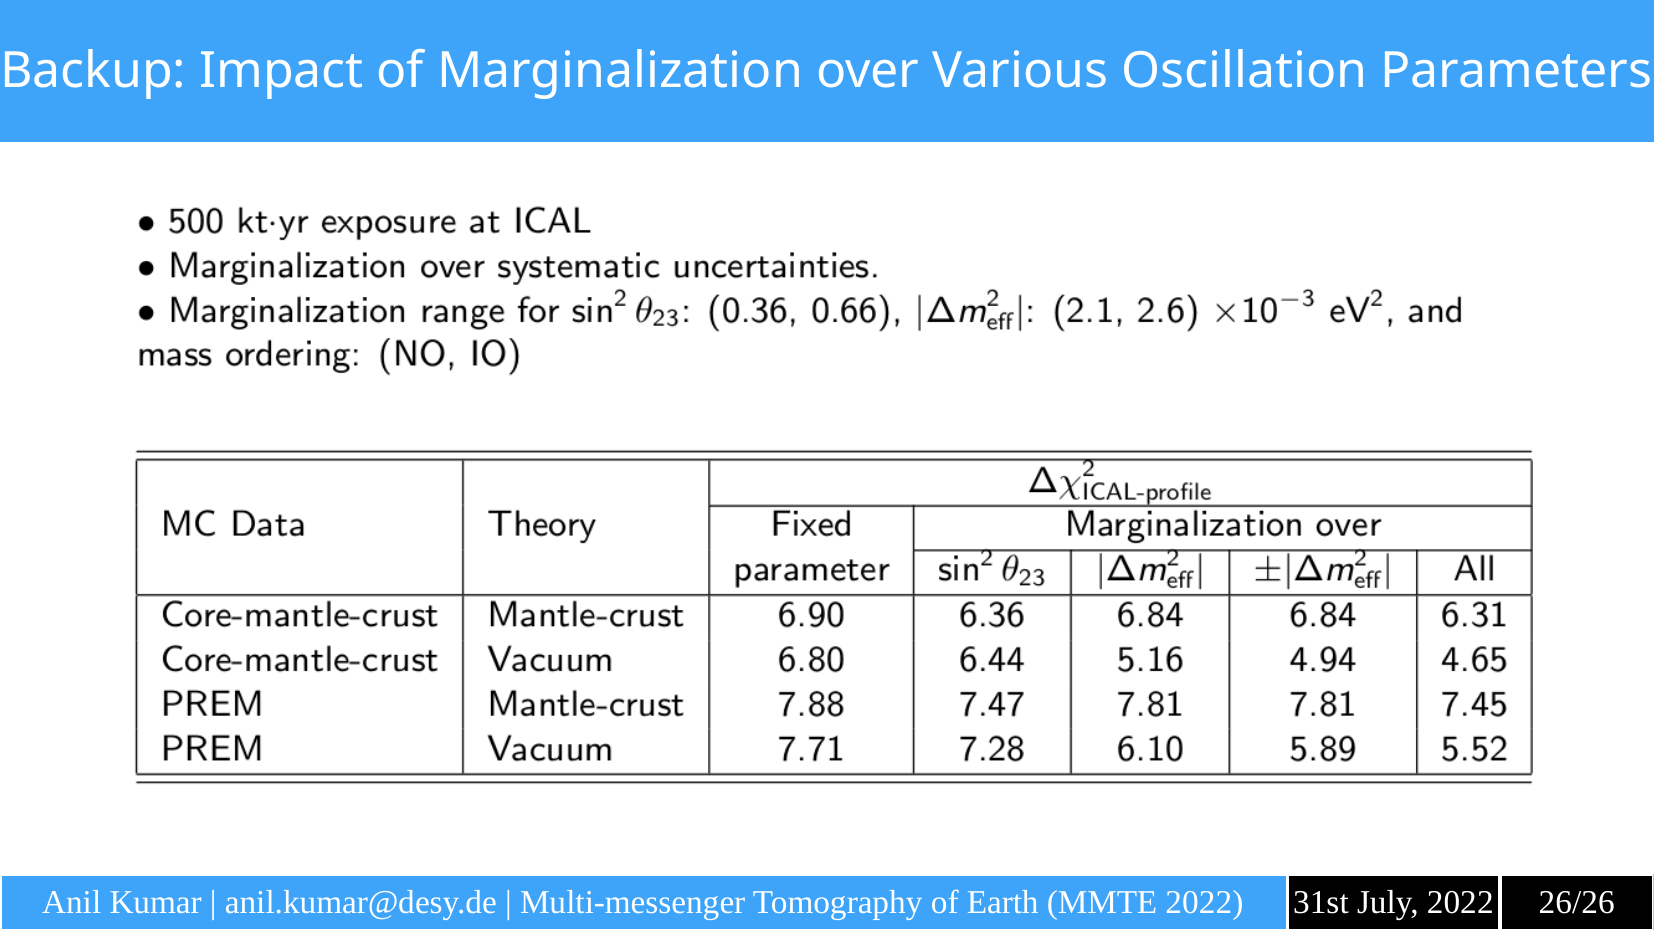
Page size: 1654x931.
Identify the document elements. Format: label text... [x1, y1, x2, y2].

picture [106, 183, 1559, 845]
title Backup: Impact of Marginalization over Various Oscillation Parameters [0, 0, 1654, 142]
